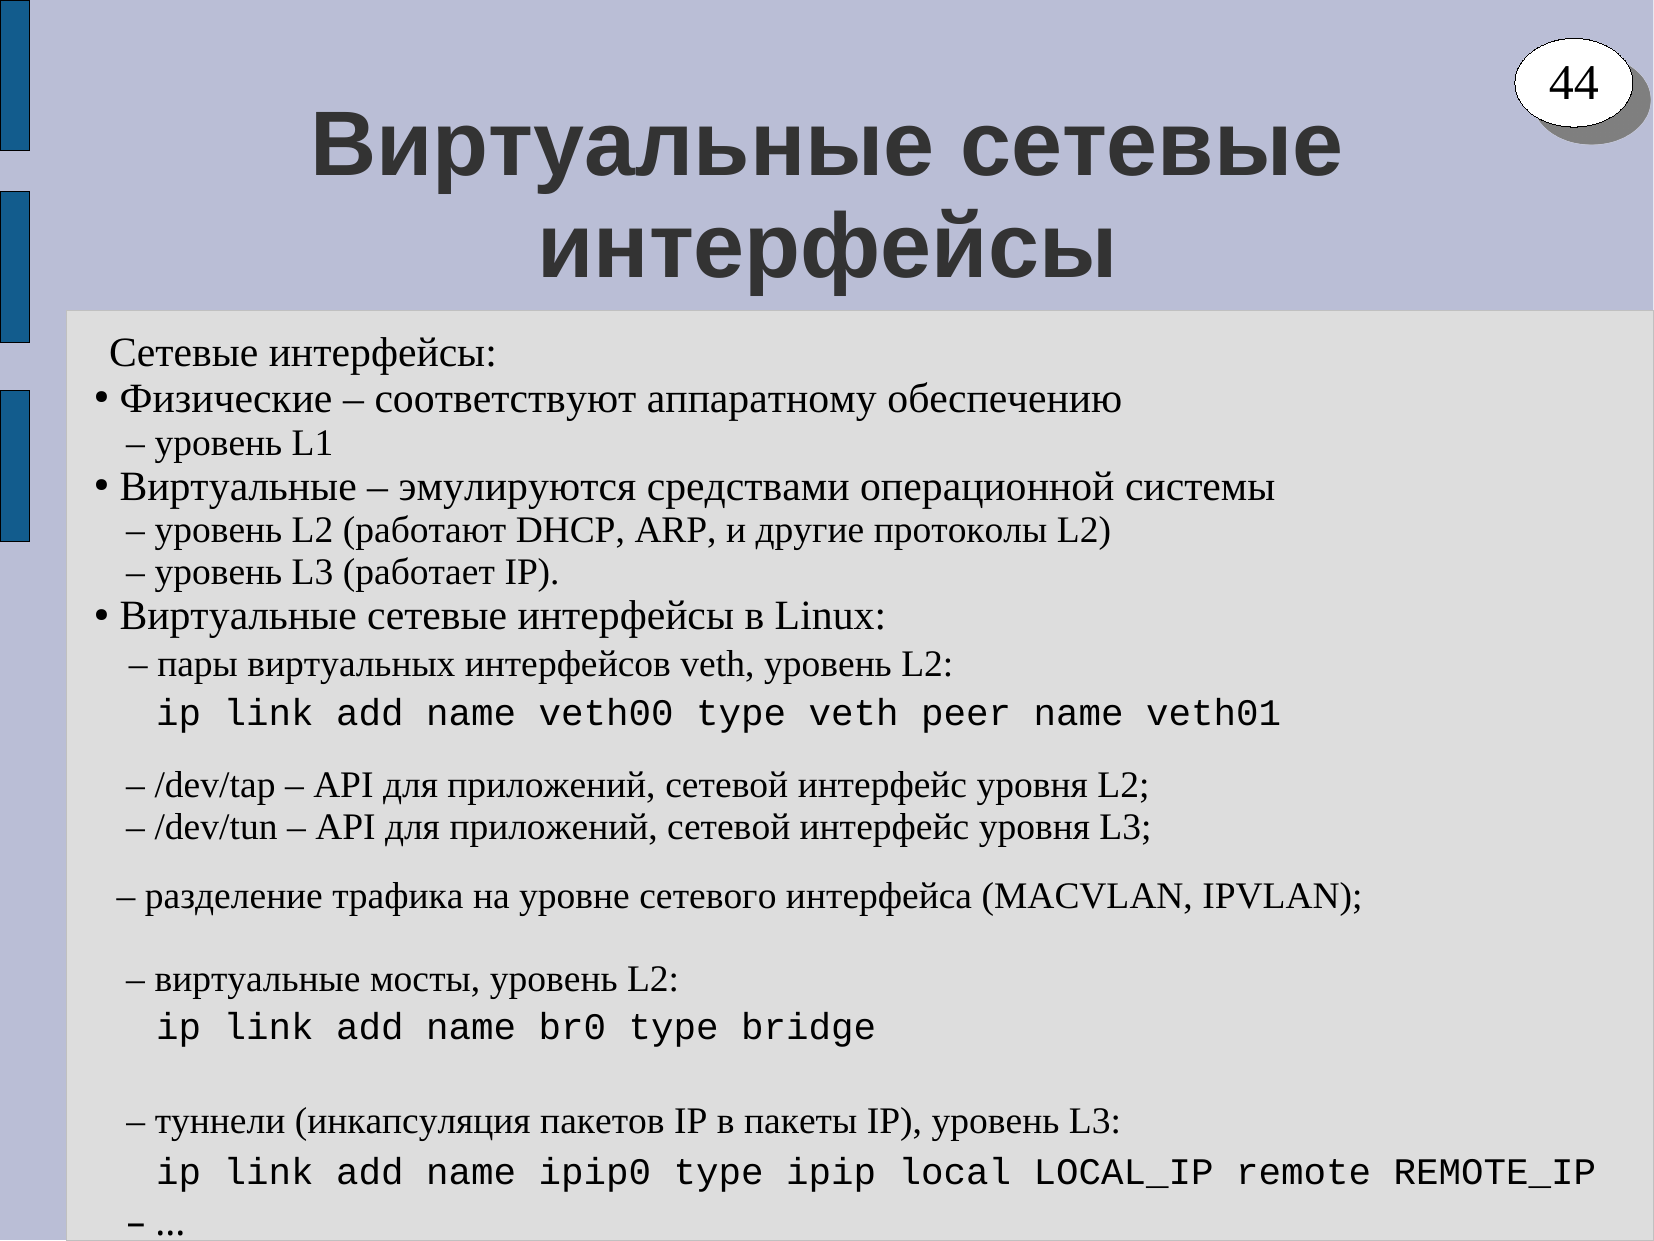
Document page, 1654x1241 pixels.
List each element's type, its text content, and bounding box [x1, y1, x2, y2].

title Виртуальные сетевые интерфейсы [121, 91, 1534, 299]
text_box Сетевые интерфейсы: Физические – соответствуют аппаратному обеспечению – уровень L1 Виртуальные – эмулируются средствами операционной системы – уровень L2 (работают DHCP, ARP, и другие протоколы L2) – уровень L3 (работает IP). Виртуальные сетевые интерфейсы в Linux: – пары виртуальных интерфейсов veth, уровень L2: ip link add name veth00 type veth peer name veth01 – /dev/tap – API для приложений, сетевой интерфейс уровня L2; – /dev/tun – API для приложений, сетевой интерфейс уровня L3; – разделение трафика на уровне сетевого интерфейса (MACVLAN, IPVLAN); – виртуальные мосты, уровень L2: ip link add name br0 type bridge – туннели (инкапсуляция пакетов IP в пакеты IP), уровень L3: ip link add name ipip0 type ipip local LOCAL_IP remote REMOTE_IP – ... [94, 329, 1628, 1241]
text_box 44 [1514, 38, 1633, 128]
